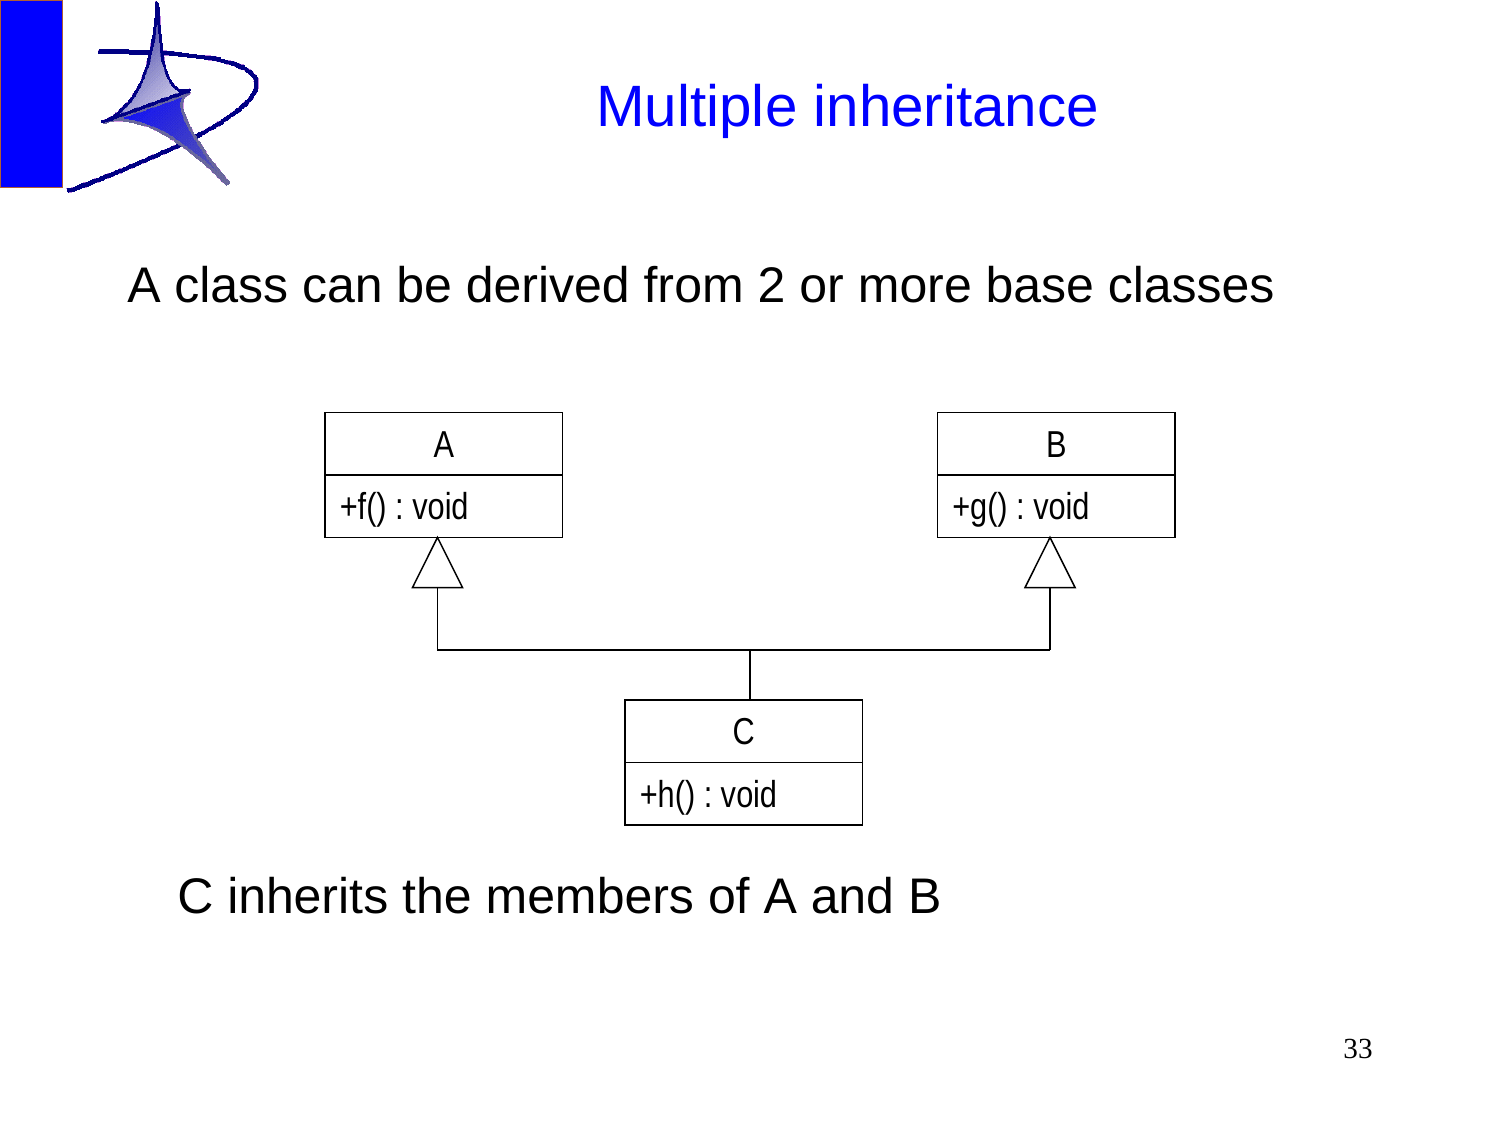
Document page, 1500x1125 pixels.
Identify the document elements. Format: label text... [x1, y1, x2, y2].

title Multiple inheritance [262, 24, 1450, 188]
text_box B [937, 412, 1176, 475]
text_box A [324, 412, 563, 475]
text_box C [624, 699, 863, 762]
picture [62, 0, 263, 197]
text_box +f() : void [324, 475, 563, 538]
list A class can be derived from 2 or more base classes [112, 249, 1450, 362]
text_box C inherits the members of A and B [162, 861, 1438, 962]
text_box +g() : void [937, 475, 1176, 538]
text_box +h() : void [624, 762, 863, 826]
